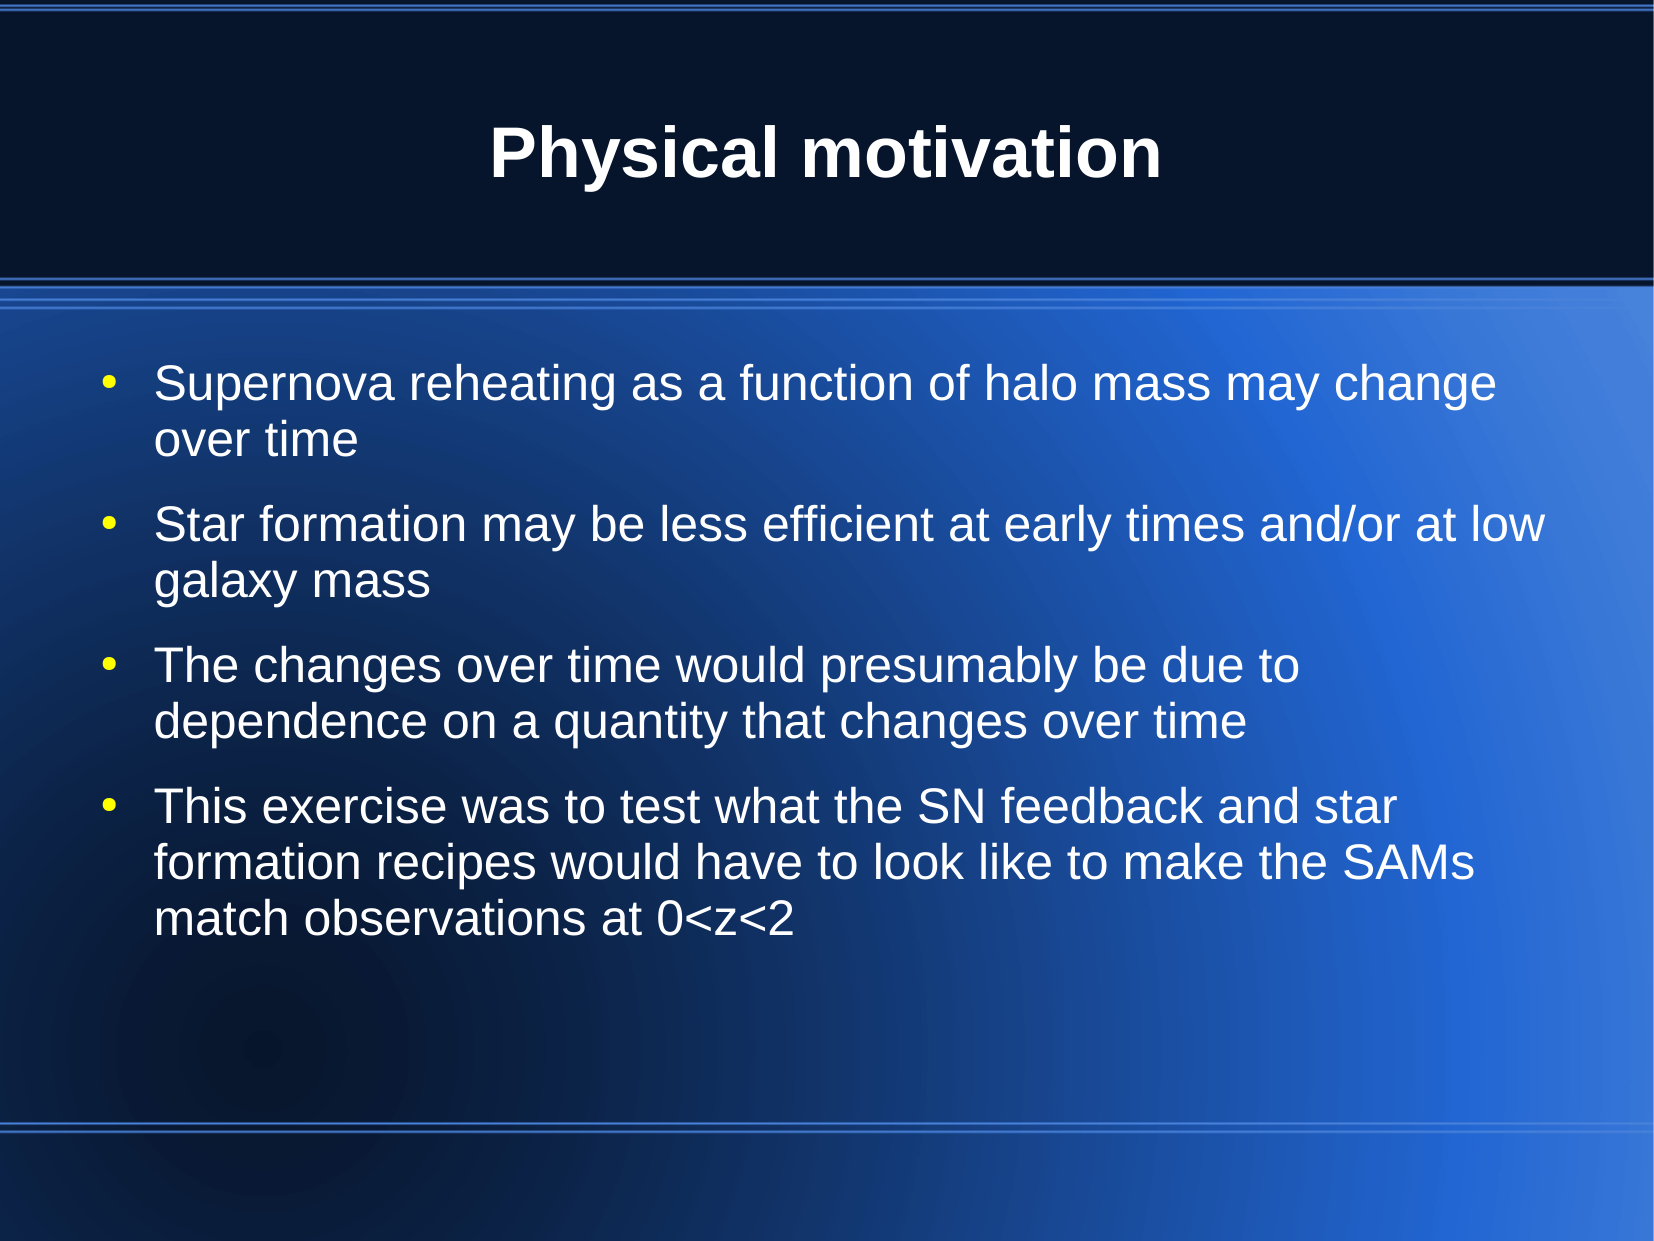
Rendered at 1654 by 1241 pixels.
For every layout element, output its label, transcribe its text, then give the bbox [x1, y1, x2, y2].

picture [0, 0, 1654, 1241]
list Supernova reheating as a function of halo mass may change over time Star formation may be less efficient at early times and/or at low galaxy mass The changes over time would presumably be due to dependence on a quantity that changes over time This exercise was to test what the SN feedback and star formation recipes would have to look like to make the SAMs match observations at 0<z<2 [82, 355, 1571, 1058]
title Physical motivation [82, 49, 1571, 257]
